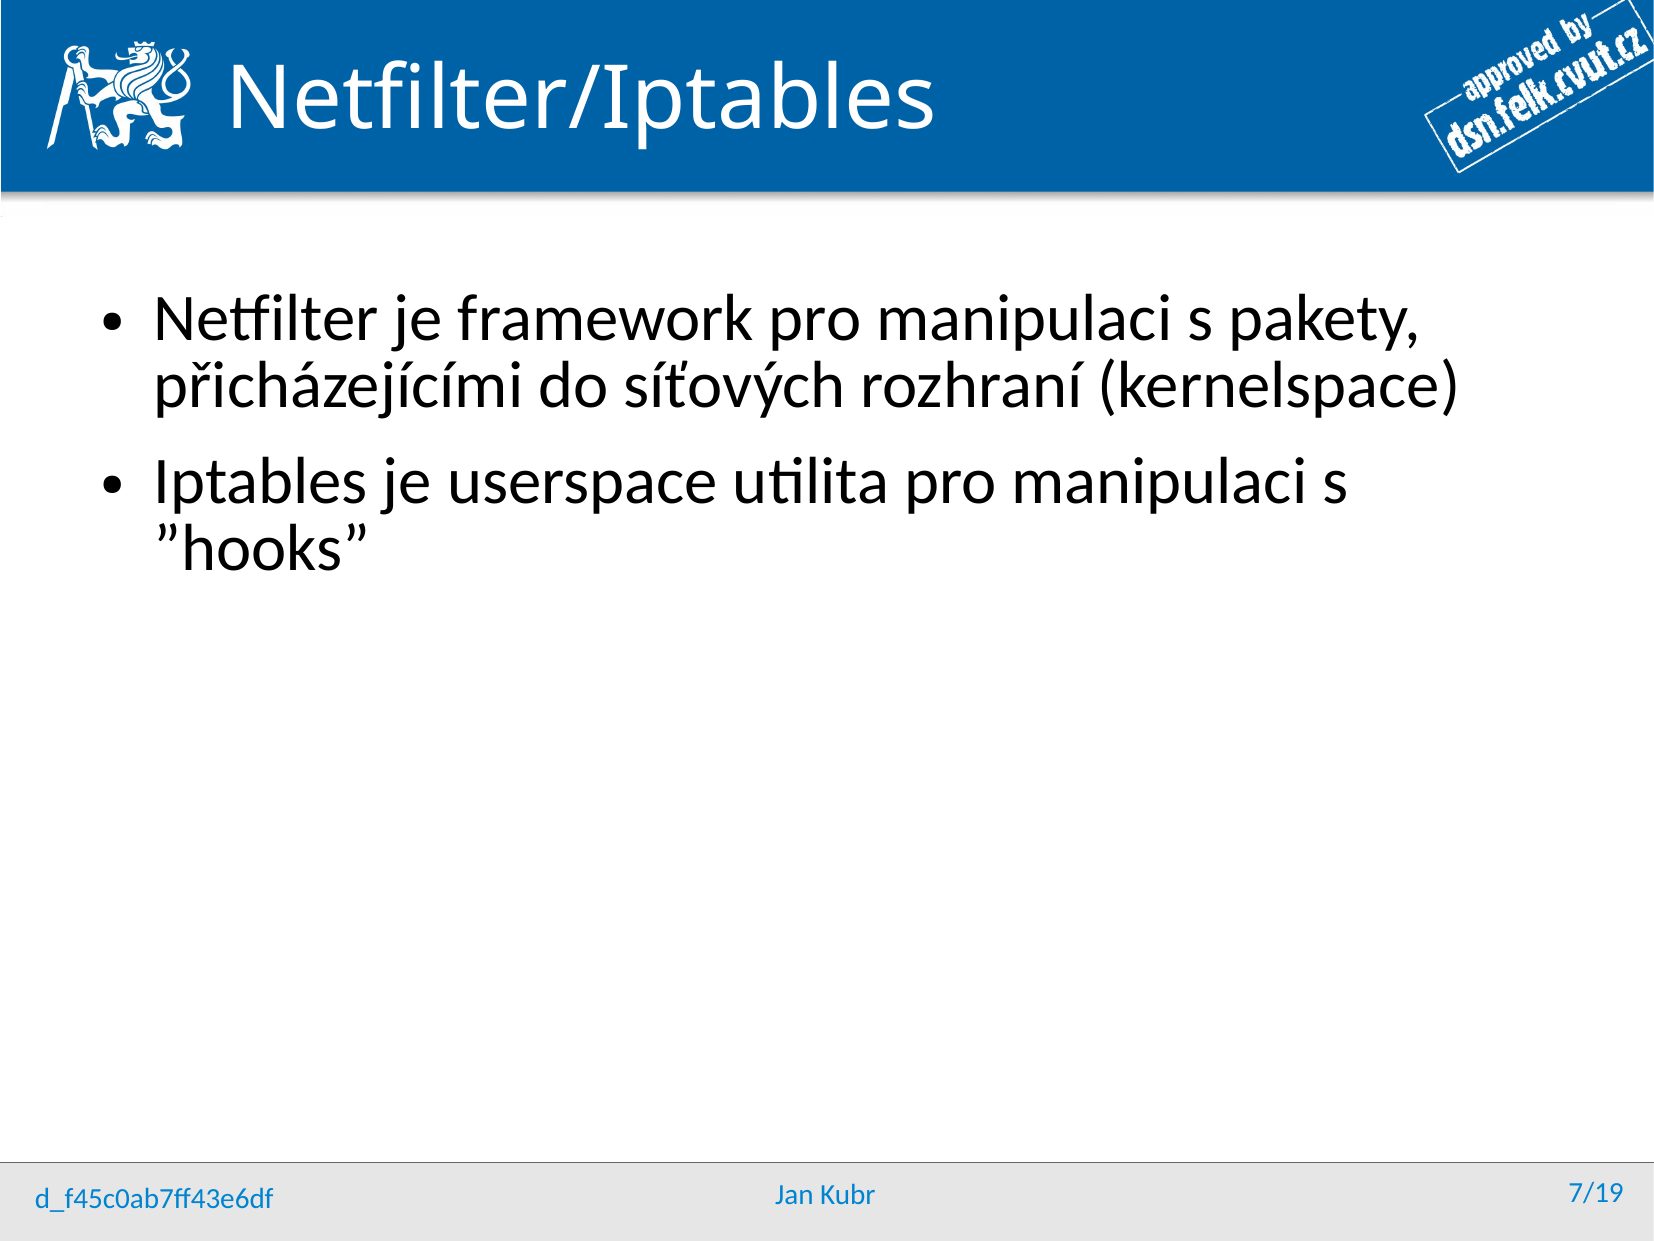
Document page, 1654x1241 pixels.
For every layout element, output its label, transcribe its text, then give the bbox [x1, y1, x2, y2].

list Netfilter je framework pro manipulaci s pakety, přicházejícími do síťových rozhraní (kernelspace) Iptables je userspace utilita pro manipulaci s ”hooks” [82, 290, 1571, 1010]
picture [1, 0, 1654, 217]
title Netfilter/Iptables [225, 0, 1426, 188]
